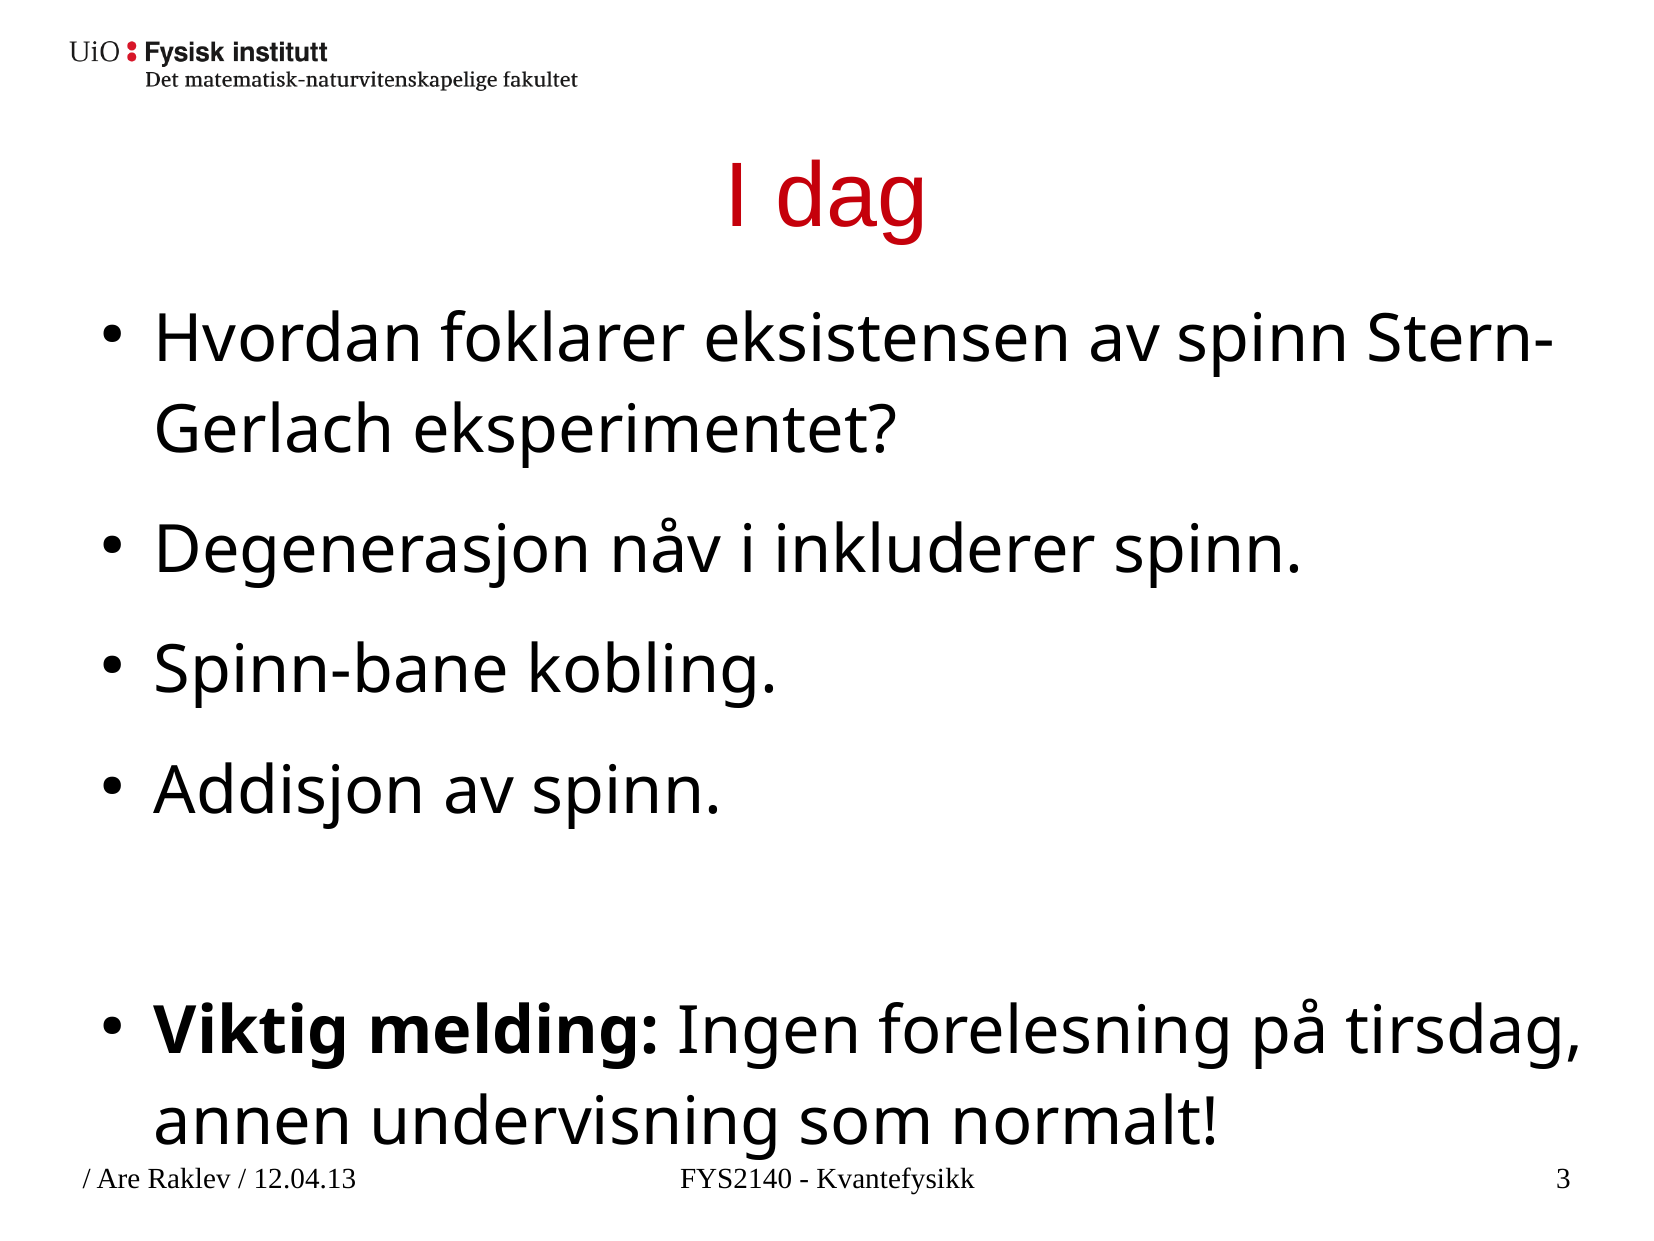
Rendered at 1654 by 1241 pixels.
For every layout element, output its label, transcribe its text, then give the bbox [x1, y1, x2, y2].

title I dag [82, 90, 1571, 290]
picture [68, 37, 581, 93]
list Hvordan foklarer eksistensen av spinn Stern-Gerlach eksperimentet? Degenerasjon nåv i inkluderer spinn. Spinn-bane kobling. Addisjon av spinn. Viktig melding: Ingen forelesning på tirsdag, annen undervisning som normalt! [82, 290, 1613, 1094]
